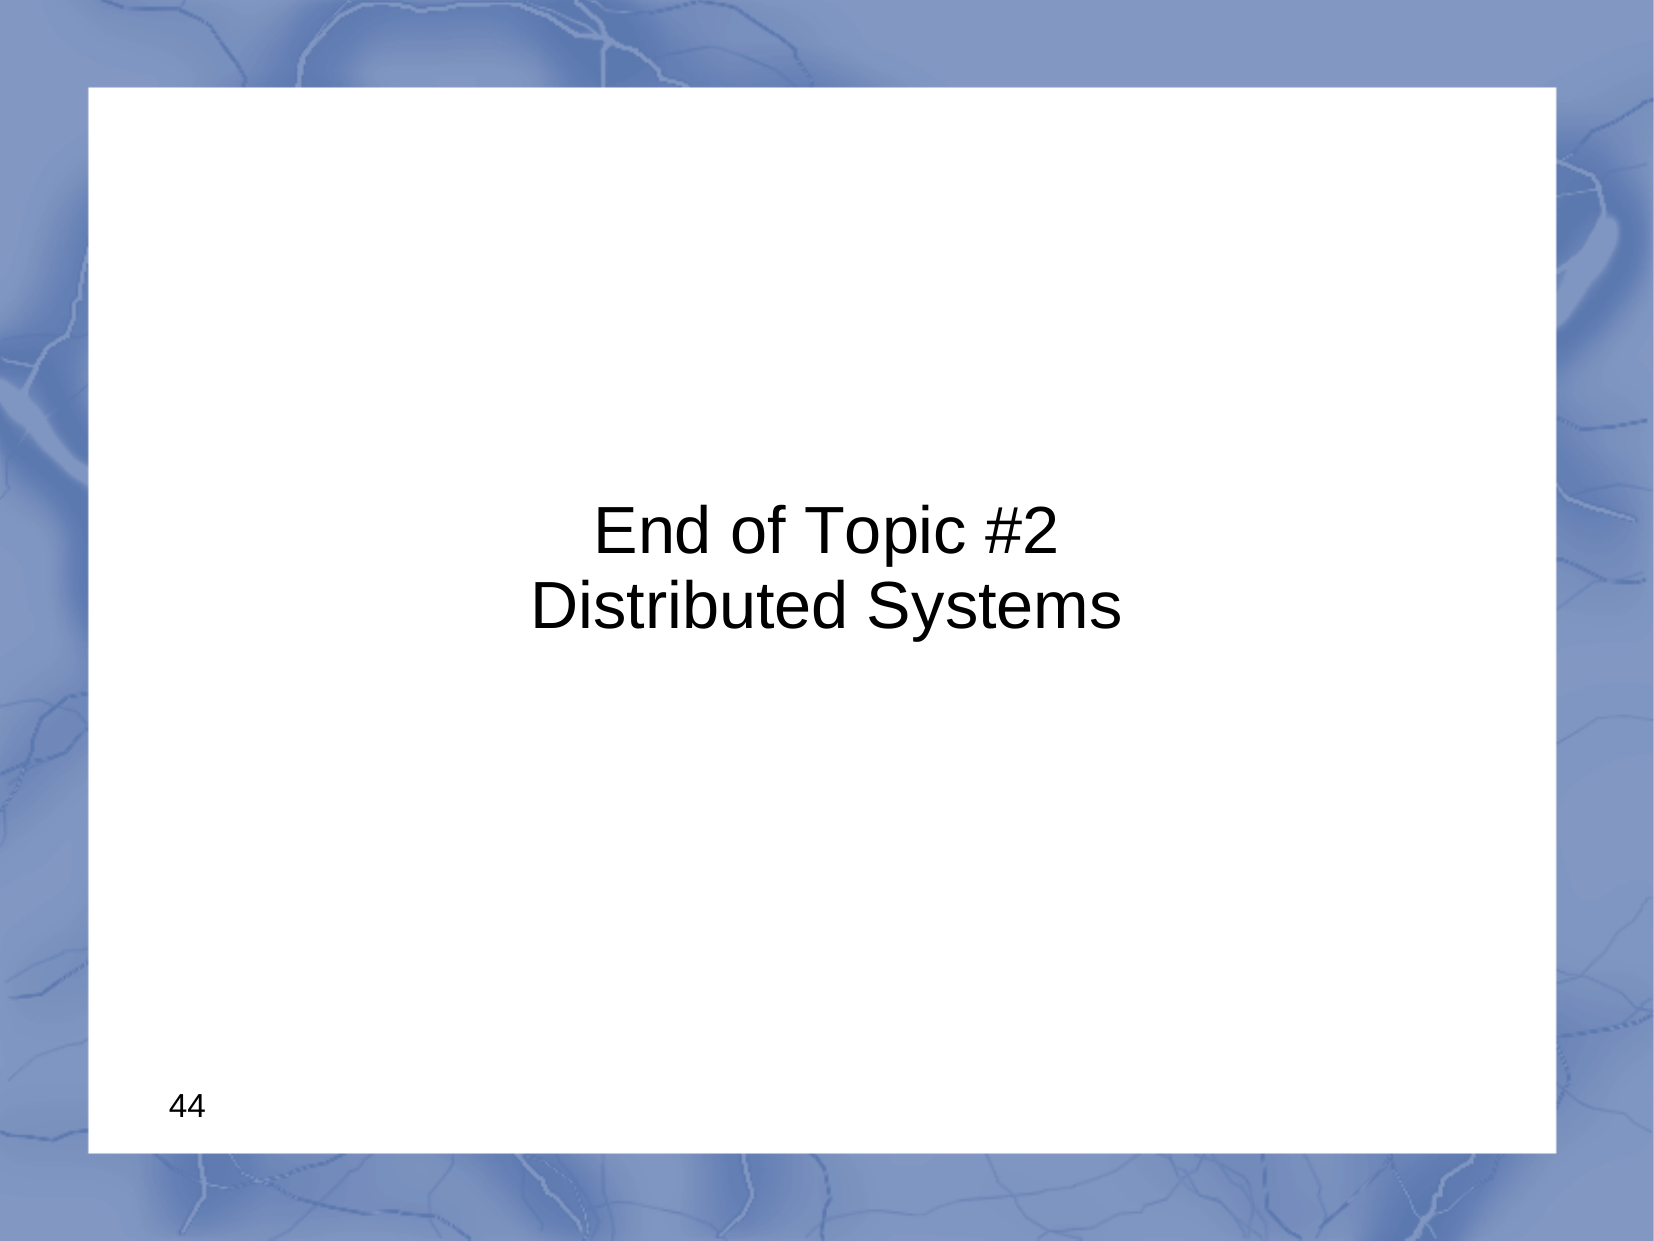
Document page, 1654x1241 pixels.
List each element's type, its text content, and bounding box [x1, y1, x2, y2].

picture [0, 0, 1654, 1241]
subtitle End of Topic #2 Distributed Systems [118, 492, 1536, 643]
